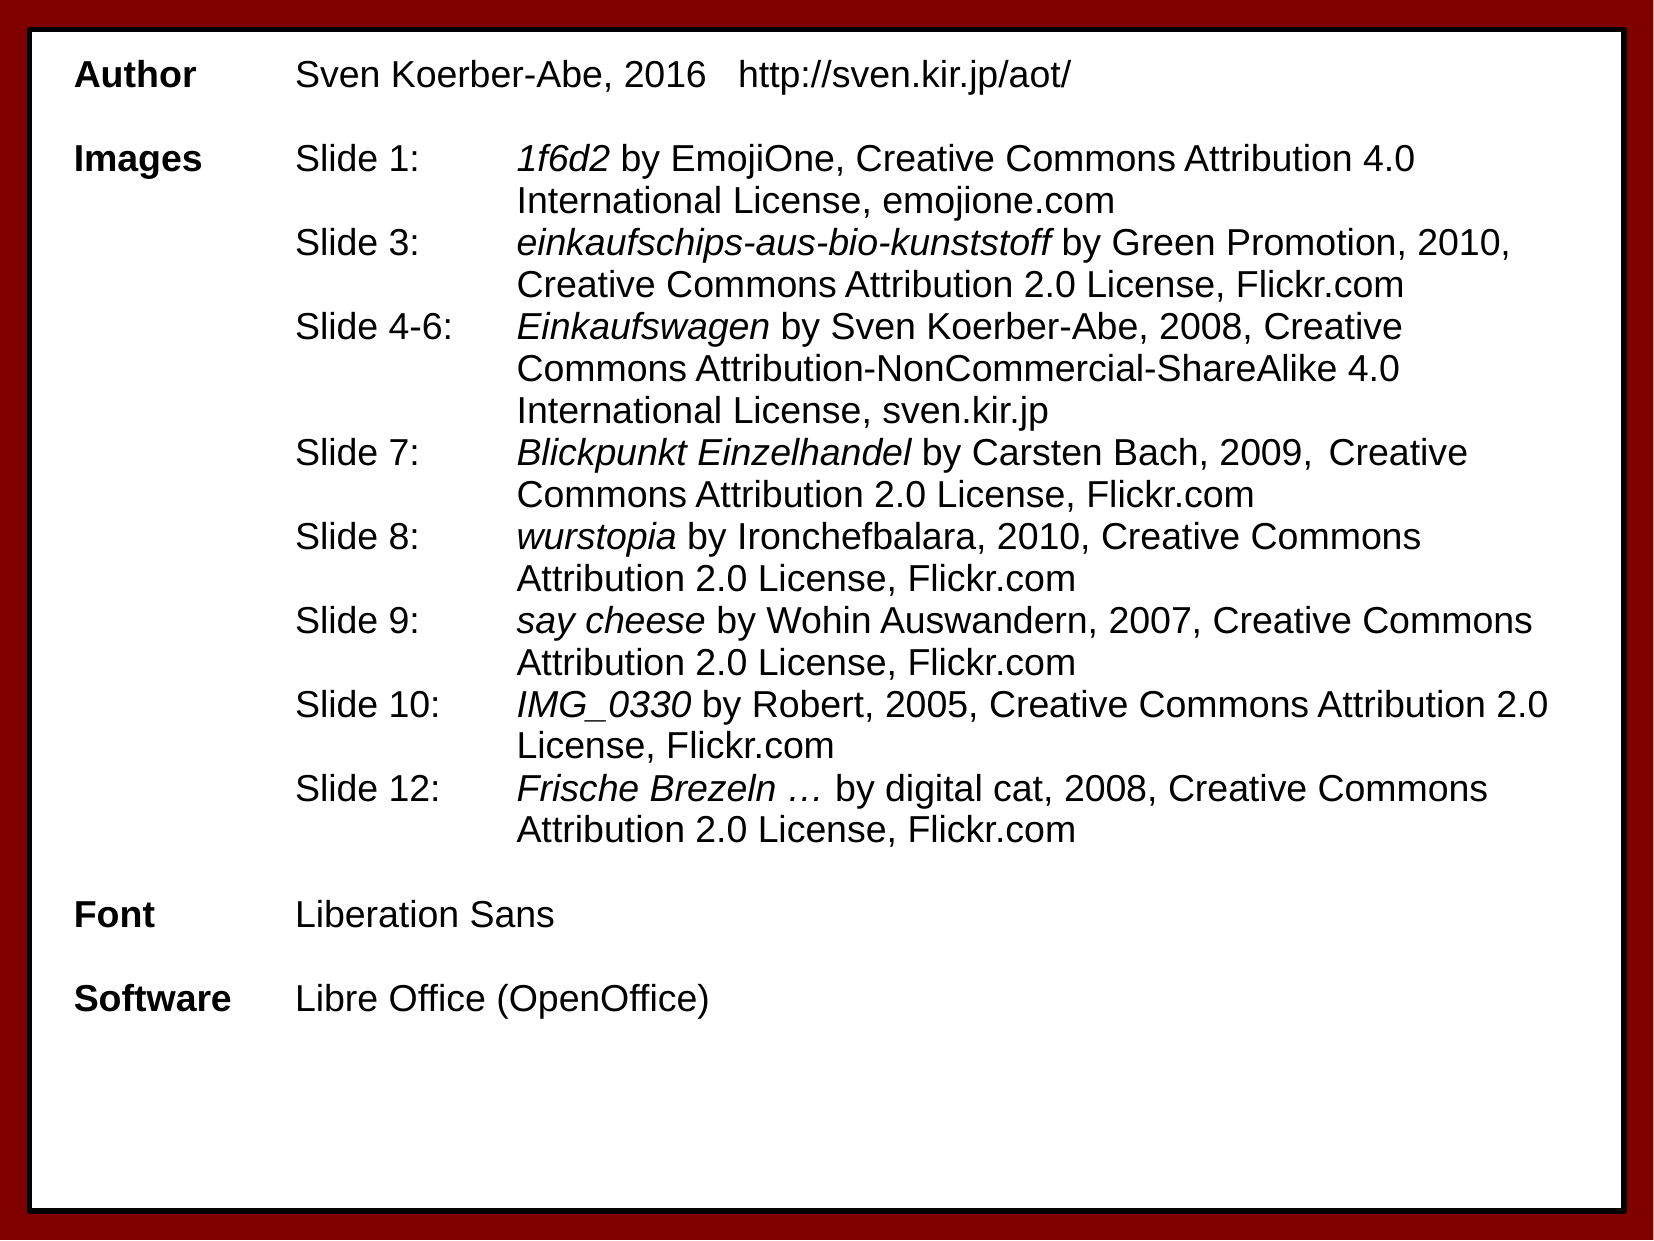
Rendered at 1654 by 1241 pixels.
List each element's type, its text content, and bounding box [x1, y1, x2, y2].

text_box [29, 29, 1625, 1211]
text_box Author Sven Koerber-Abe, 2016 http://sven.kir.jp/aot/ Images Slide 1: 1f6d2 by EmojiOne, Creative Commons Attribution 4.0 International License, emojione.com Slide 3: einkaufschips-aus-bio-kunststoff by Green Promotion, 2010, Creative Commons Attribution 2.0 License, Flickr.com Slide 4-6: Einkaufswagen by Sven Koerber-Abe, 2008, Creative Commons Attribution-NonCommercial-ShareAlike 4.0 International License, sven.kir.jp Slide 7: Blickpunkt Einzelhandel by Carsten Bach, 2009, Creative Commons Attribution 2.0 License, Flickr.com Slide 8: wurstopia by Ironchefbalara, 2010, Creative Commons Attribution 2.0 License, Flickr.com Slide 9: say cheese by Wohin Auswandern, 2007, Creative Commons Attribution 2.0 License, Flickr.com Slide 10: IMG_0330 by Robert, 2005, Creative Commons Attribution 2.0 License, Flickr.com Slide 12: Frische Brezeln … by digital cat, 2008, Creative Commons Attribution 2.0 License, Flickr.com Font Liberation Sans Software Libre Office (OpenOffice) [59, 45, 1595, 1195]
